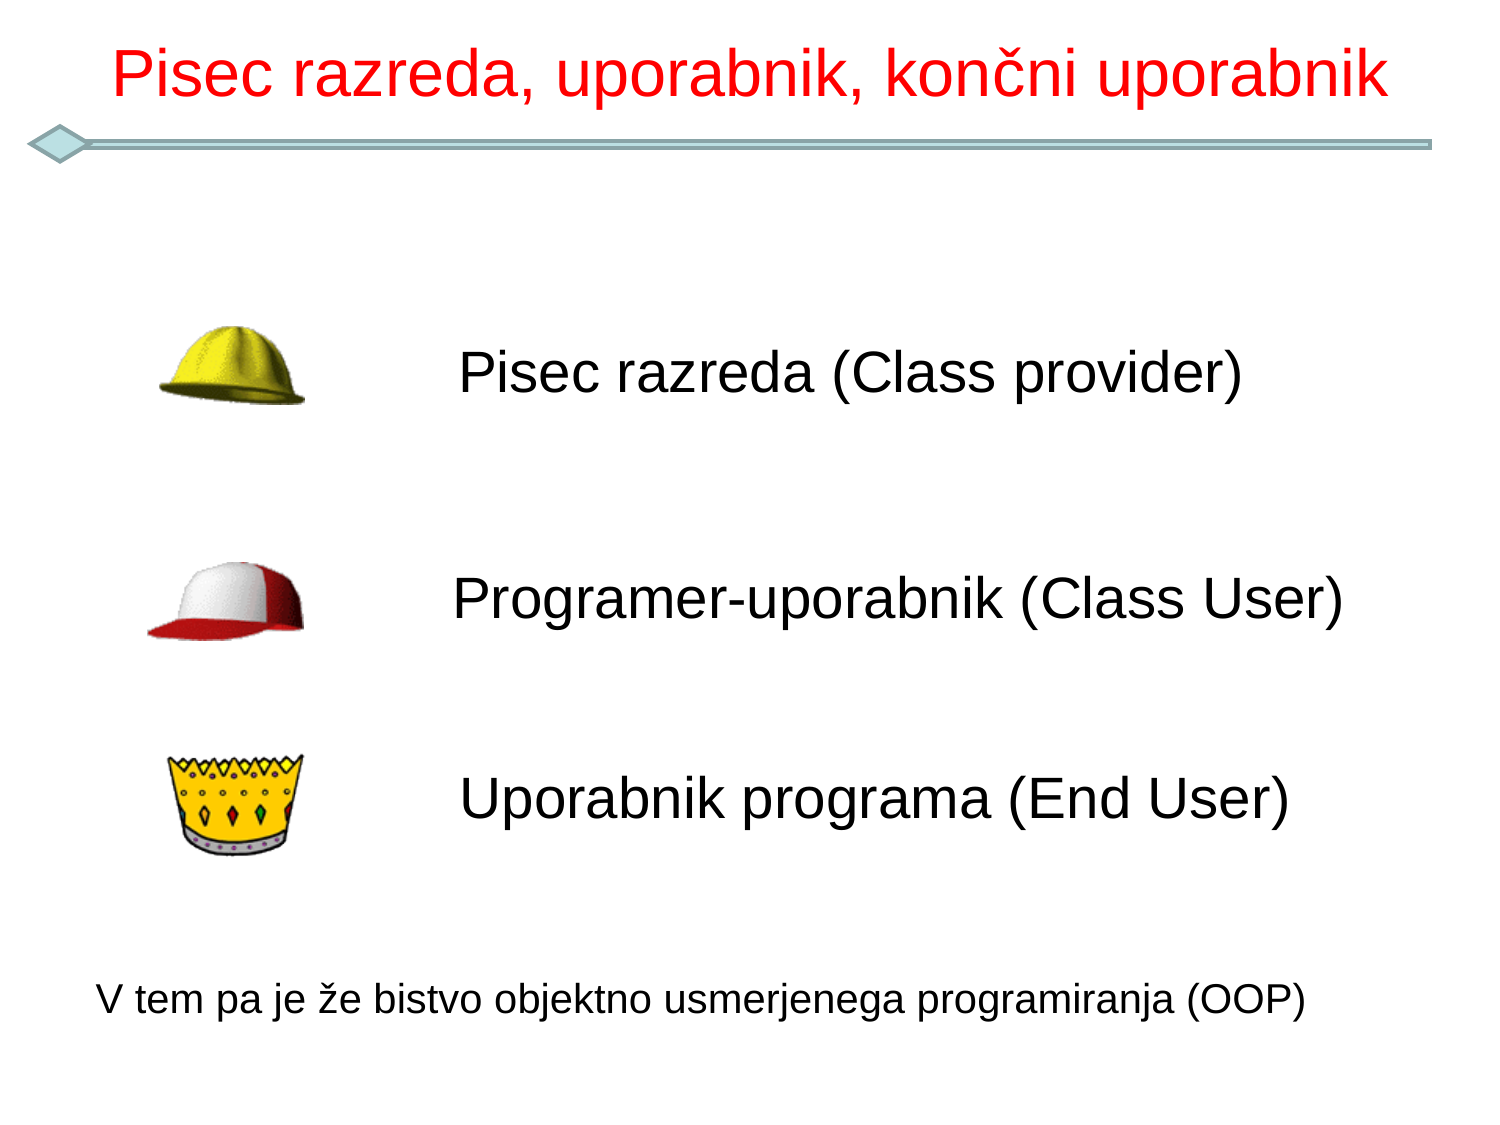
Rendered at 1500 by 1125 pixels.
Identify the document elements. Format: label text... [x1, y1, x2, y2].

picture [159, 326, 305, 405]
text_box Pisec razreda (Class provider) [427, 326, 1260, 412]
text_box Uporabnik programa (End User) [444, 752, 1306, 839]
picture [147, 562, 304, 641]
text_box Programer-uporabnik (Class User) [421, 552, 1360, 638]
picture [159, 739, 316, 865]
title Pisec razreda, uporabnik, končni uporabnik [75, 0, 1426, 141]
text_box V tem pa je že bistvo objektno usmerjenega programiranja (OOP) [80, 964, 1323, 1030]
